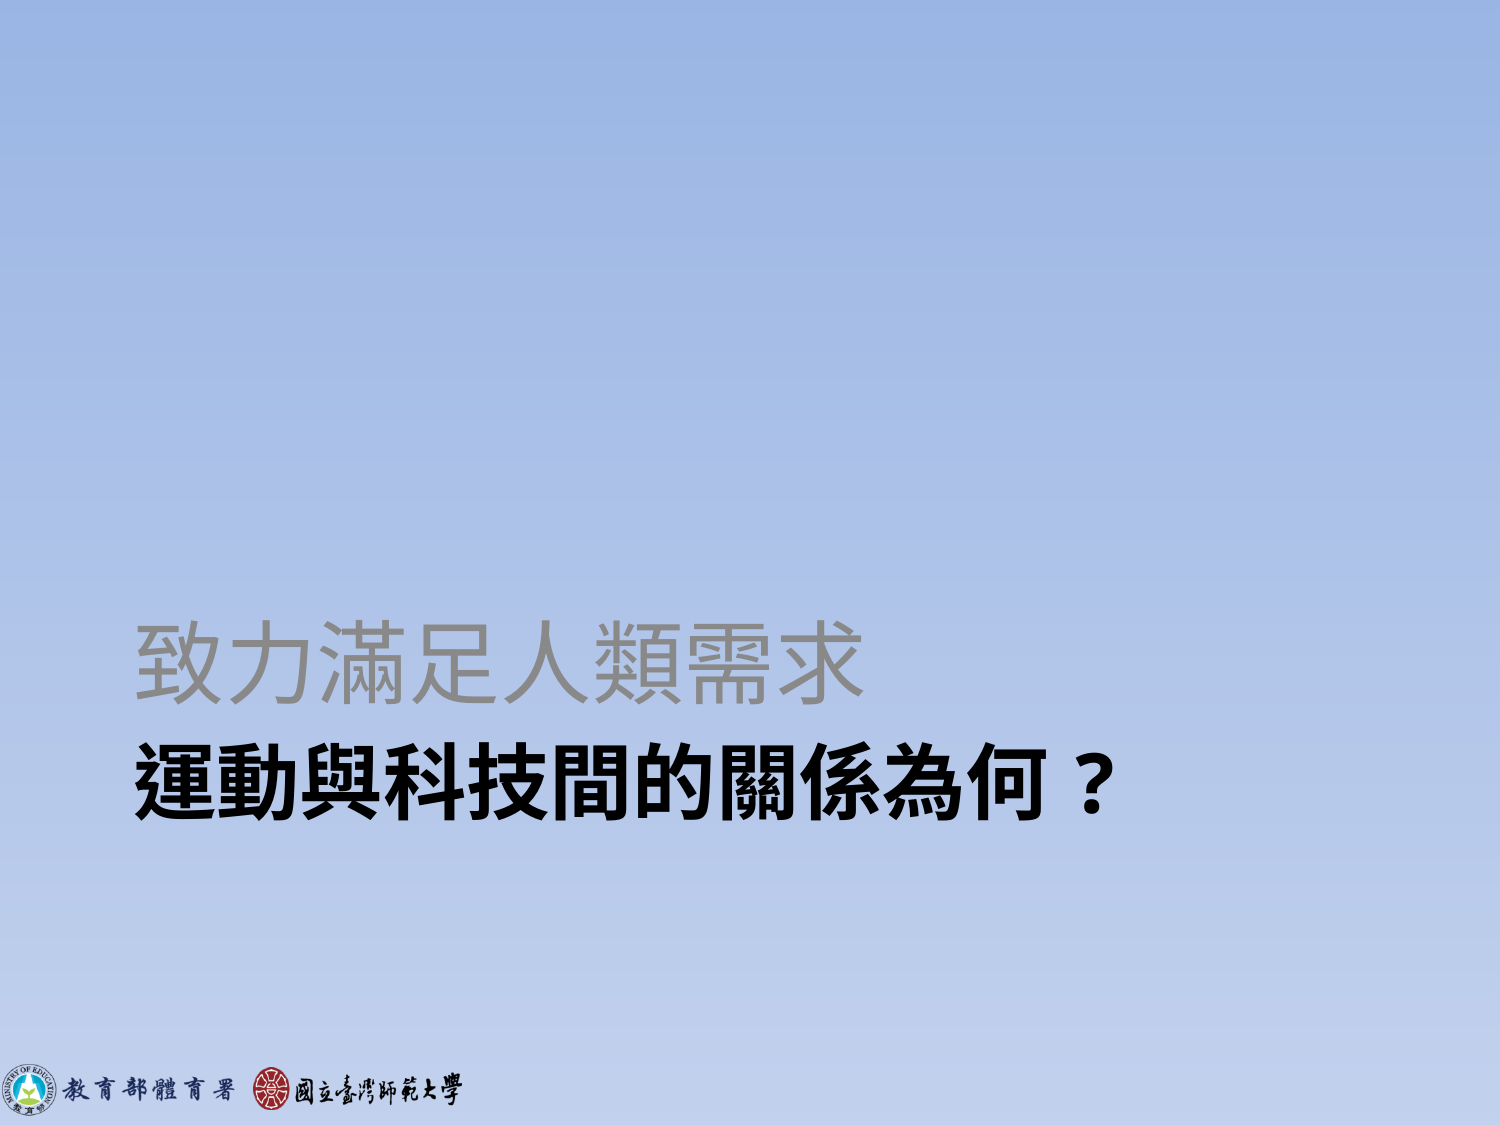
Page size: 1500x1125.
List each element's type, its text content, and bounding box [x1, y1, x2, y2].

list 致力滿足人類需求 [118, 476, 1394, 723]
title 運動與科技間的關係為何? [118, 723, 1394, 947]
